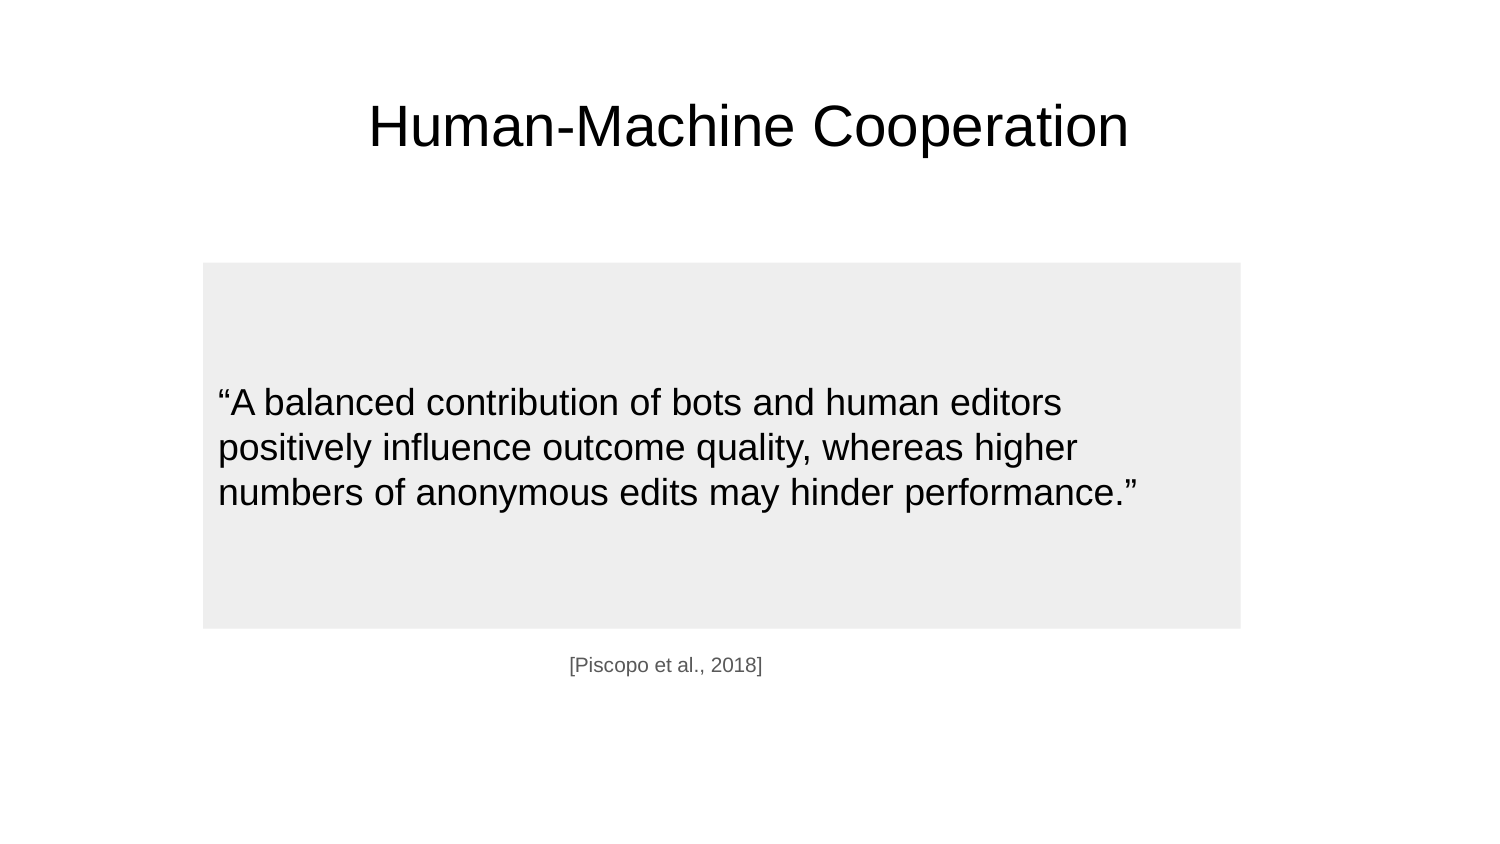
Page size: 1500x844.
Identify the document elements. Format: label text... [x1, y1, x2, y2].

text_box “A balanced contribution of bots and human editors positively influence outcome quality, whereas higher numbers of anonymous edits may hinder performance.” [203, 262, 1241, 629]
text_box [Piscopo et al., 2018] [554, 637, 815, 719]
title Human-Machine Cooperation [51, 72, 1449, 179]
